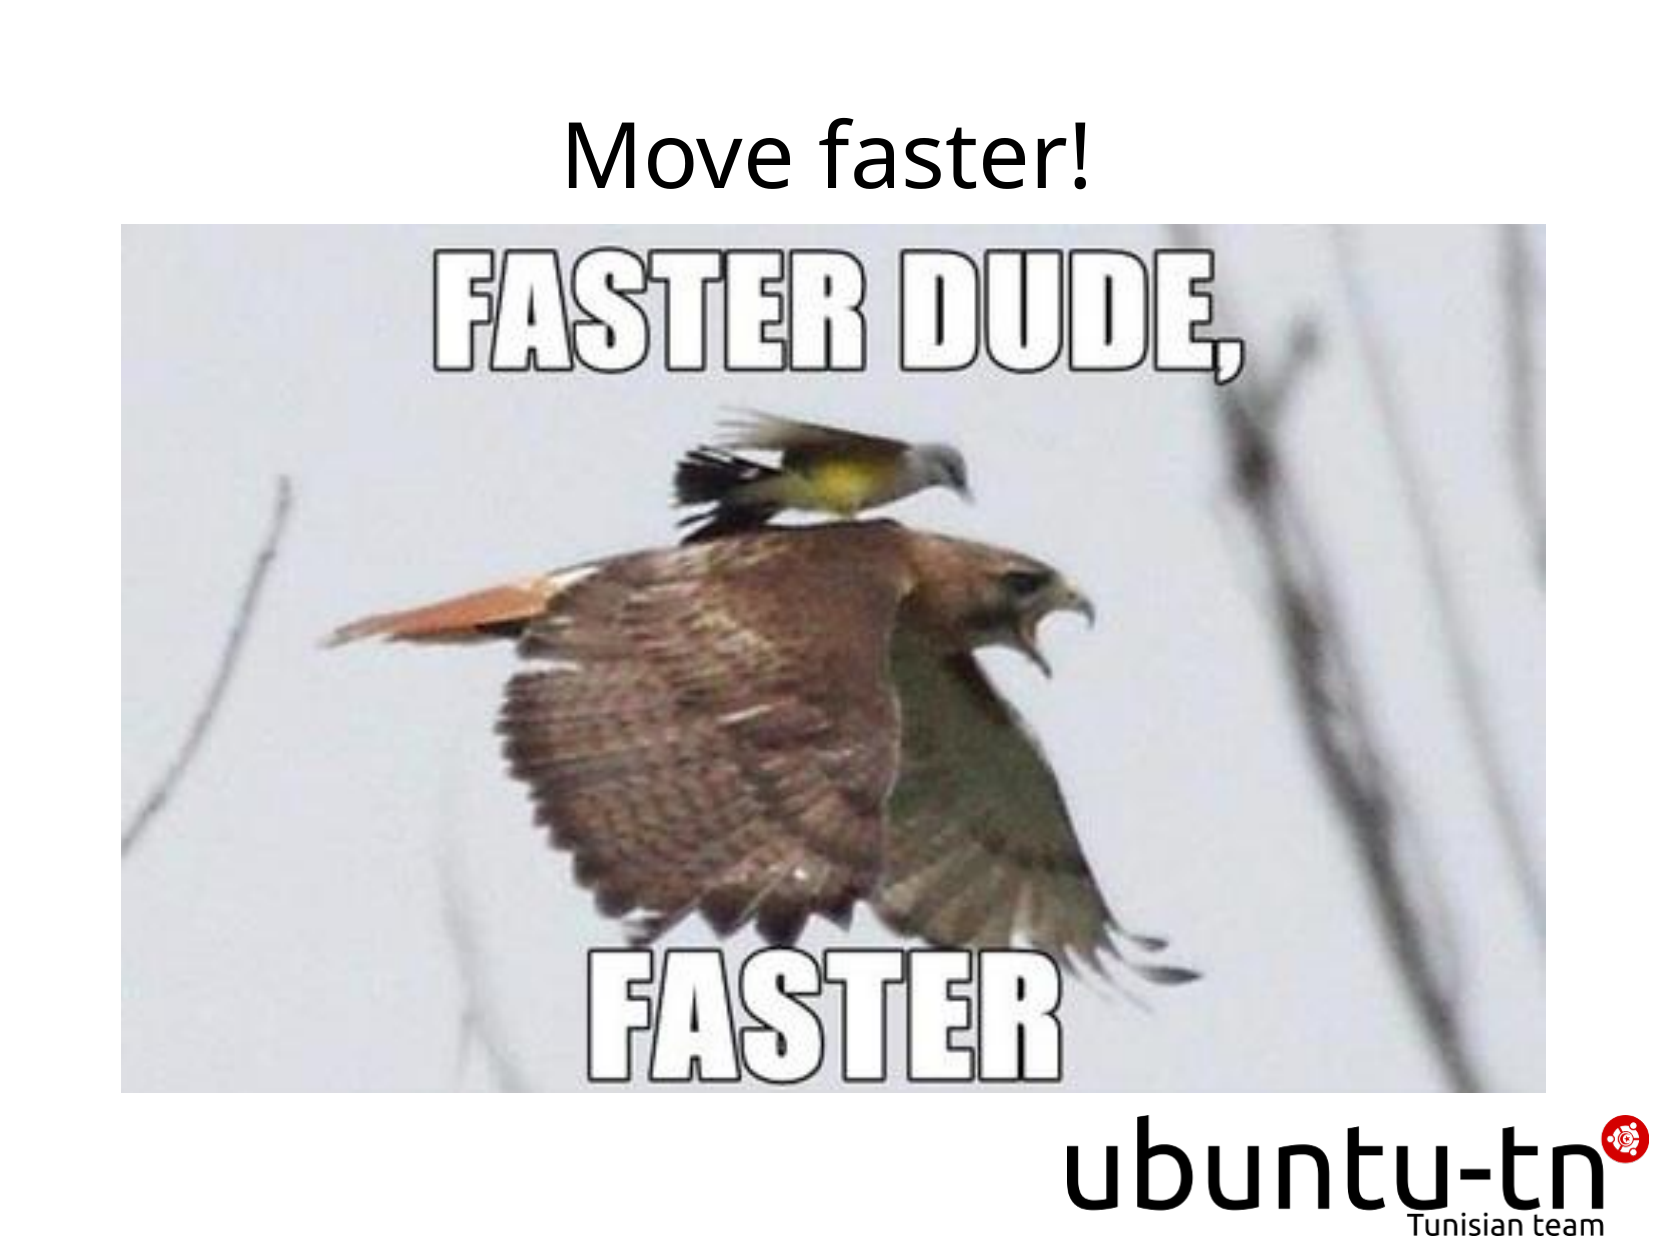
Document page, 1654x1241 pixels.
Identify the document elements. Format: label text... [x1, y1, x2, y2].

picture [121, 224, 1546, 1094]
title Move faster! [82, 49, 1571, 257]
picture [1067, 1115, 1649, 1236]
